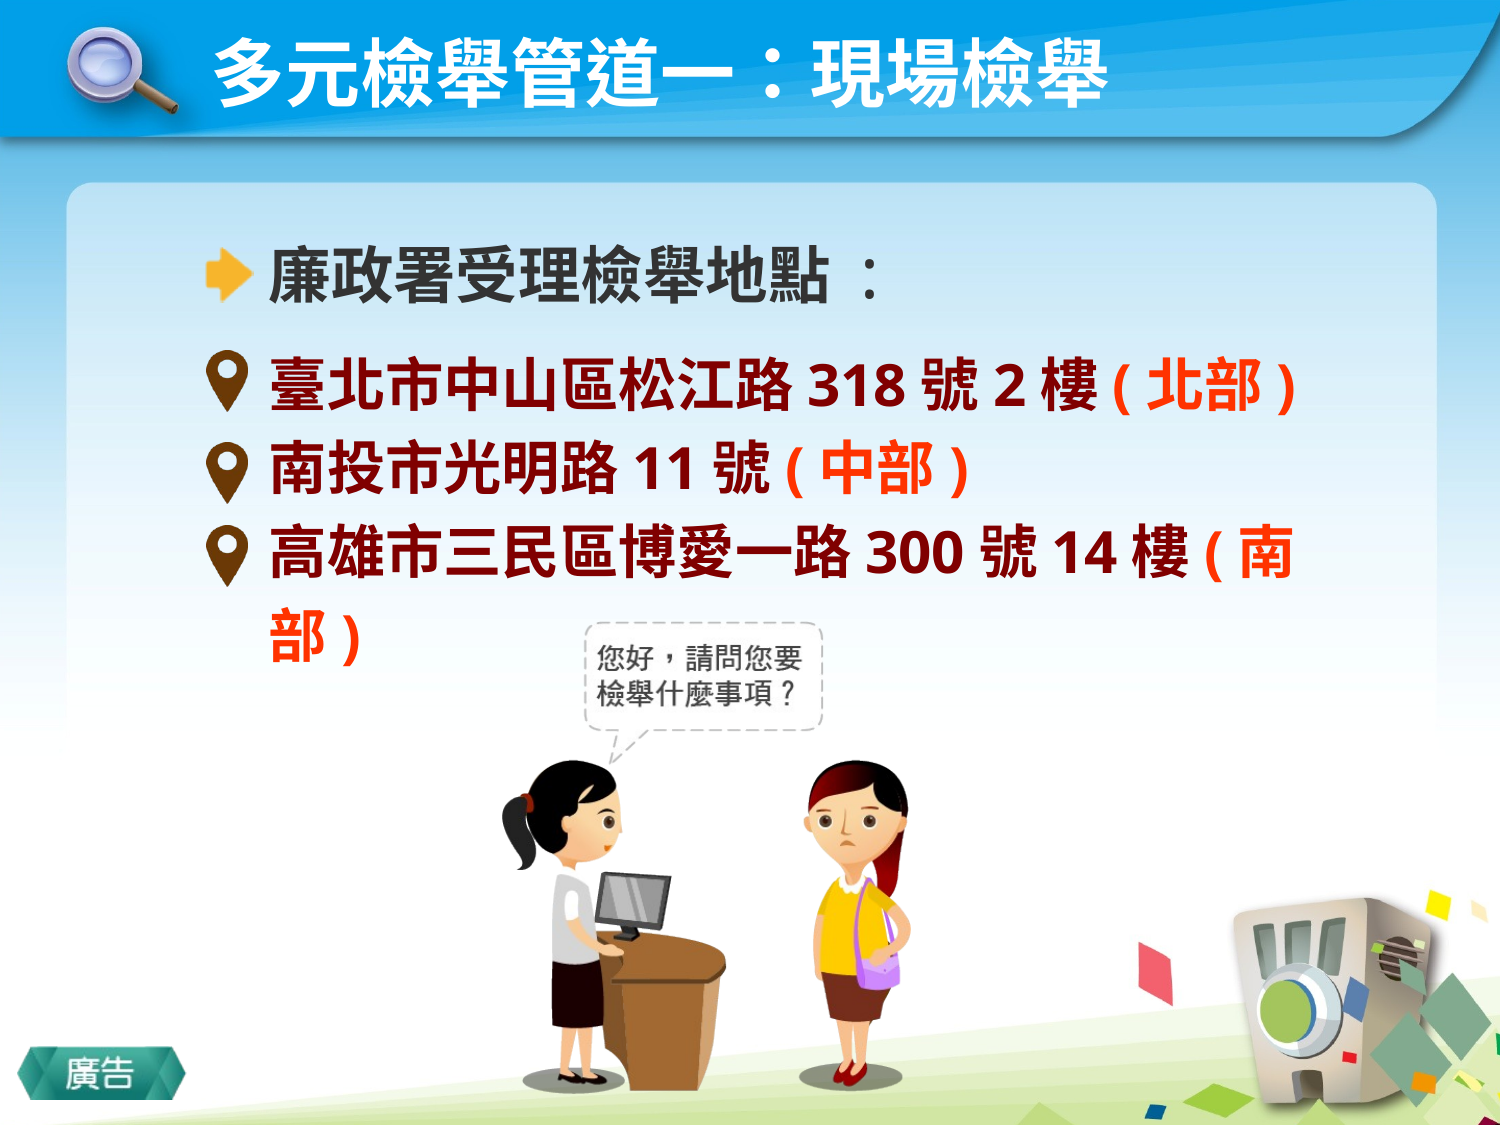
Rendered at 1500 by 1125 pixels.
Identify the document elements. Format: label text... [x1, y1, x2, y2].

picture [67, 27, 179, 114]
picture [0, 0, 1500, 1125]
text_box 廉政署受理檢舉地點 : [254, 220, 1234, 320]
text_box 多元檢舉管道一：現場檢舉 [195, 19, 1152, 124]
text_box 臺北市中山區松江路318號2樓(北部) 南投市光明路11號(中部) 高雄市三民區博愛一路300號14樓(南部) [254, 326, 1341, 677]
